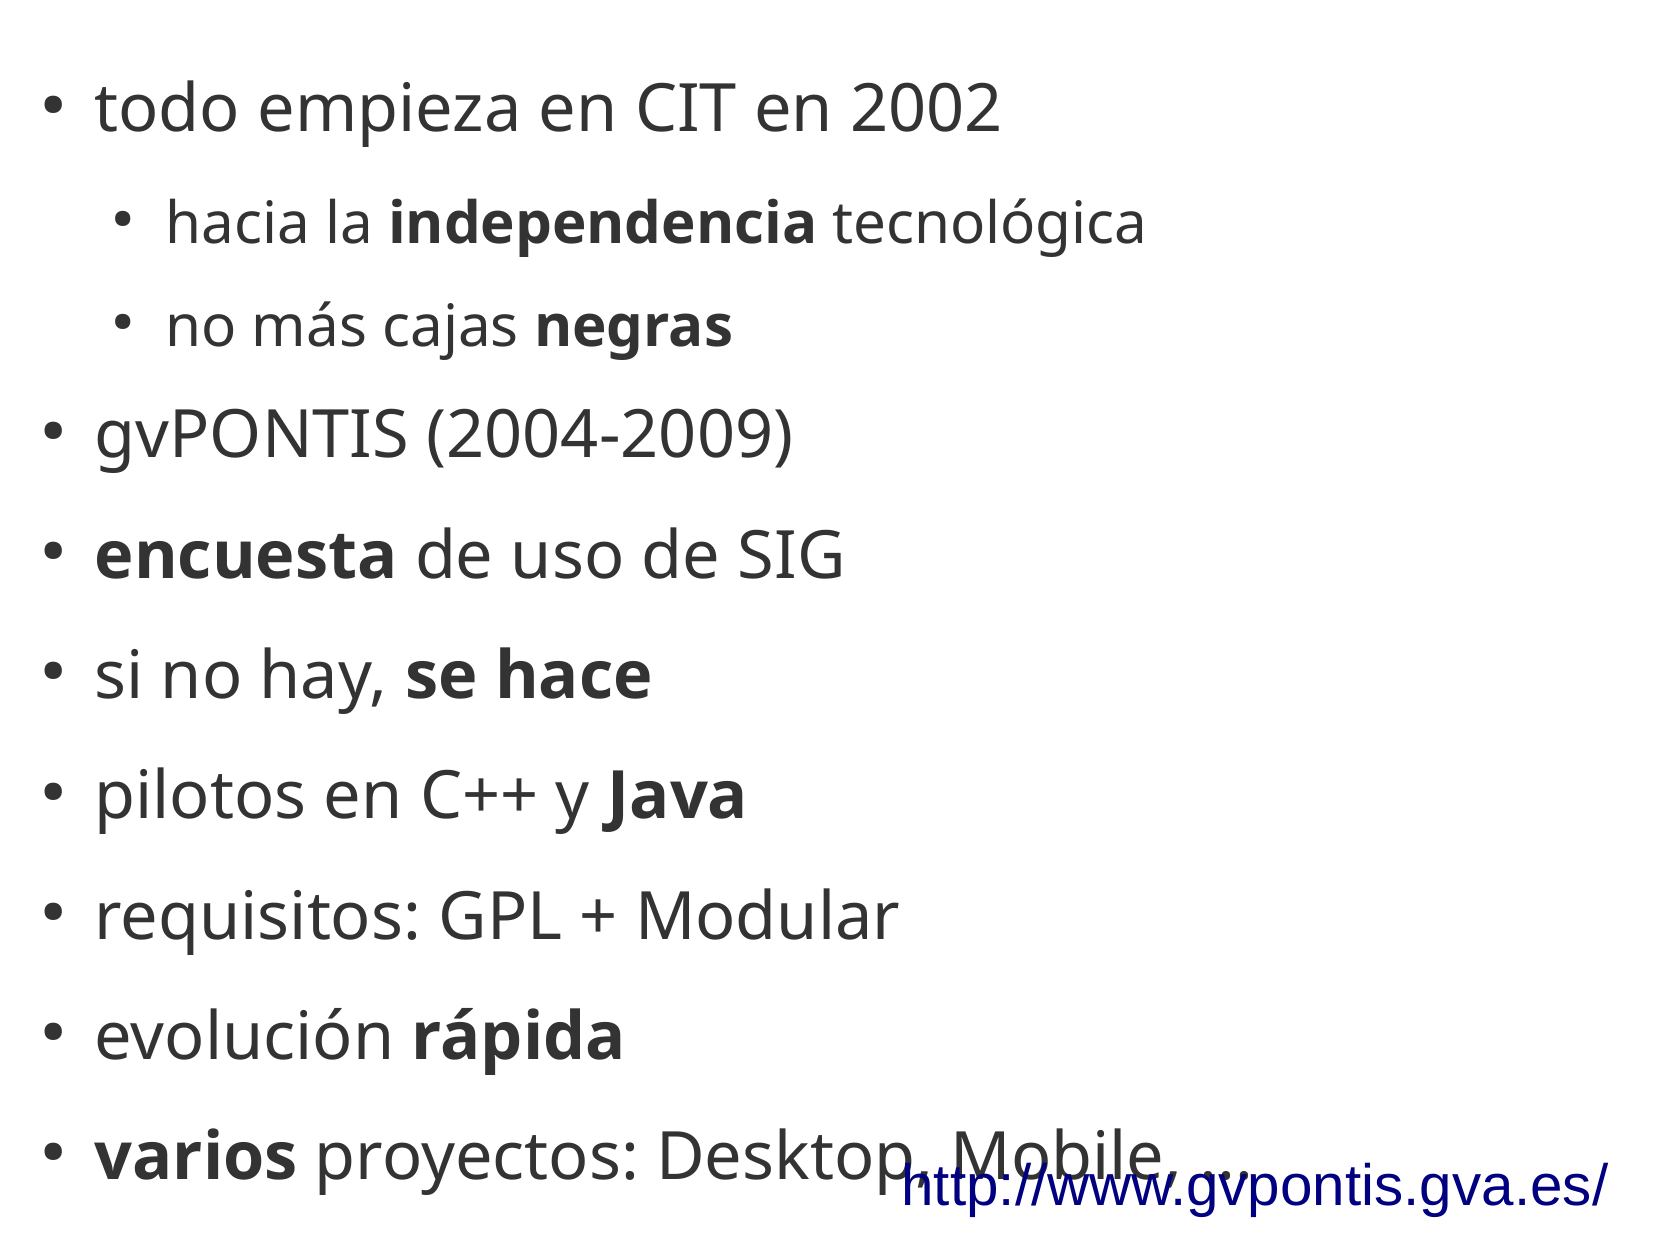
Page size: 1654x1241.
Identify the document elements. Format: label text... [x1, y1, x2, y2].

text_box http://www.gvpontis.gva.es/ [856, 1145, 1625, 1226]
list todo empieza en CIT en 2002 hacia la independencia tecnológica no más cajas negras gvPONTIS (2004-2009) encuesta de uso de SIG si no hay, se hace pilotos en C++ y Java requisitos: GPL + Modular evolución rápida varios proyectos: Desktop, Mobile, ... [23, 60, 1625, 1134]
